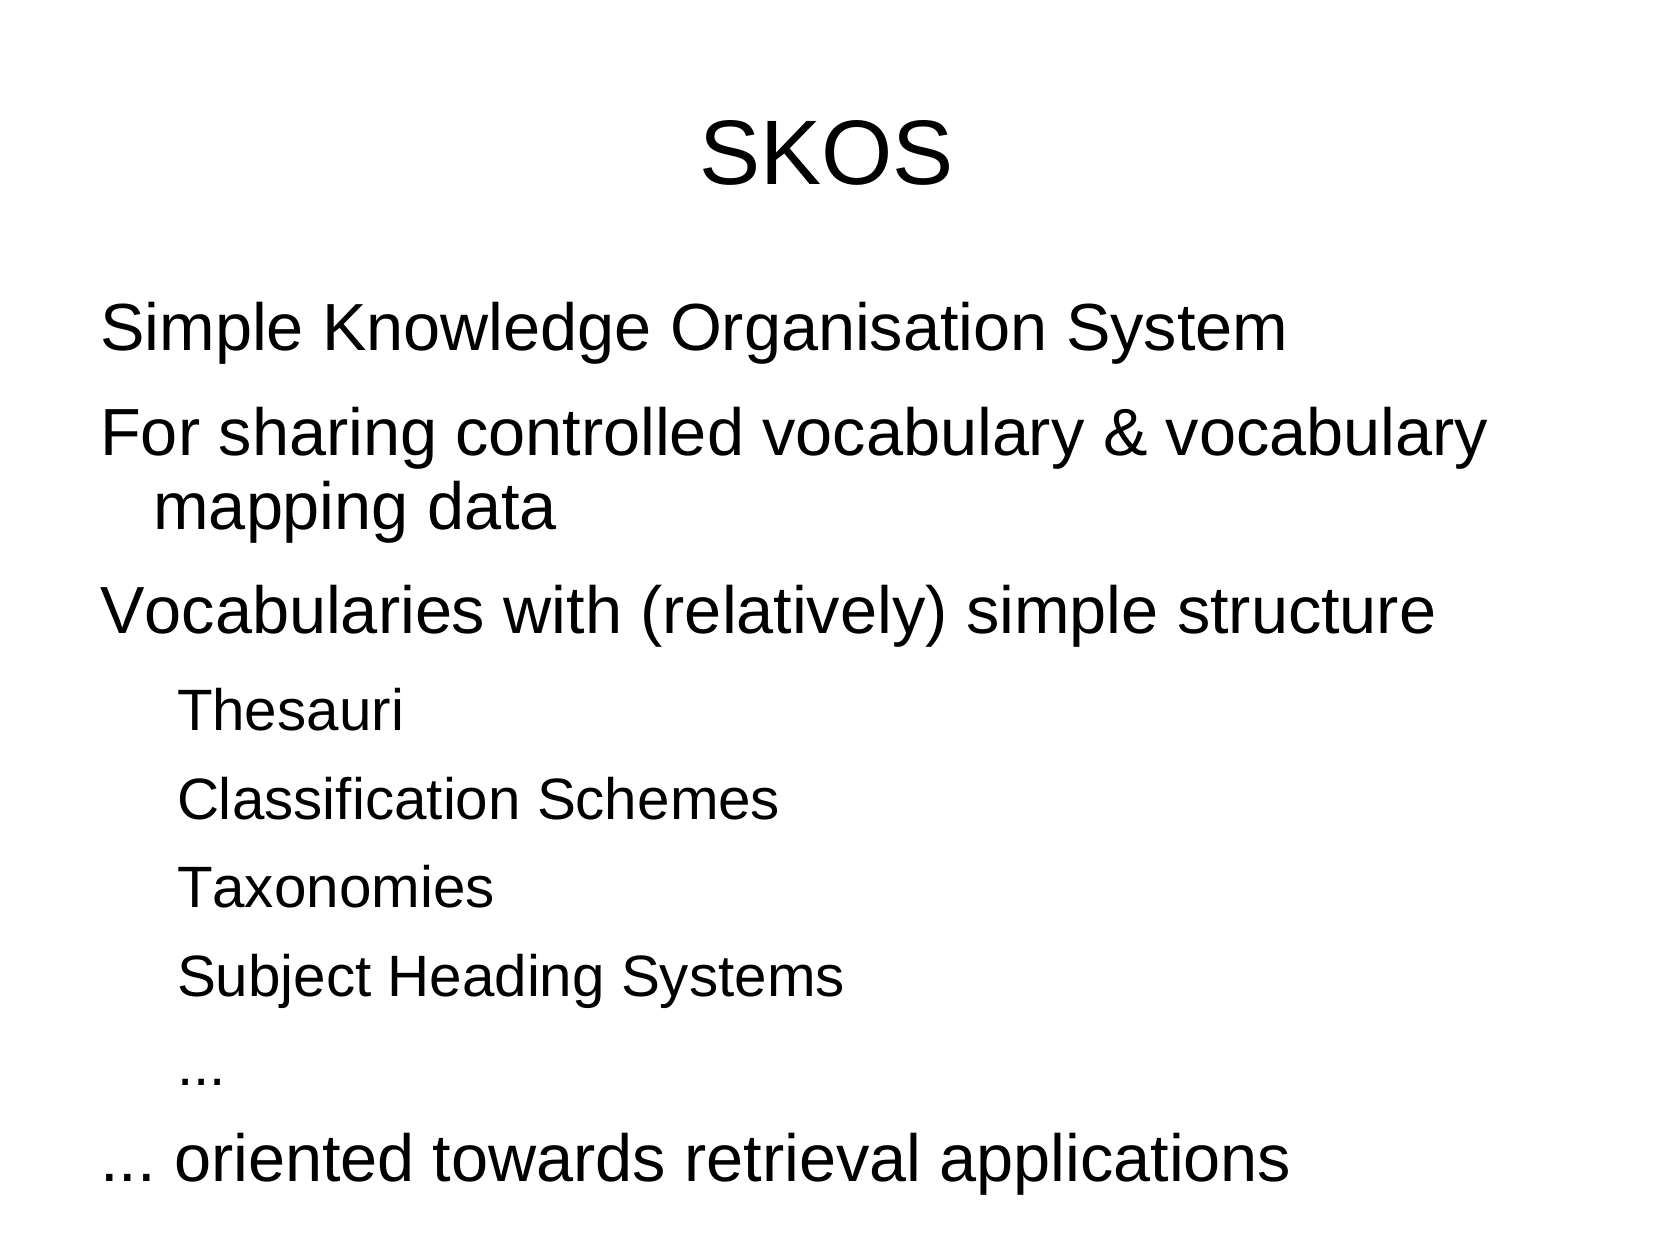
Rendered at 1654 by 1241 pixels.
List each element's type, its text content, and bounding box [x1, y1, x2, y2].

list Simple Knowledge Organisation System For sharing controlled vocabulary & vocabulary mapping data Vocabularies with (relatively) simple structure Thesauri Classification Schemes Taxonomies Subject Heading Systems ... ... oriented towards retrieval applications [82, 290, 1571, 1193]
title SKOS [82, 56, 1571, 250]
